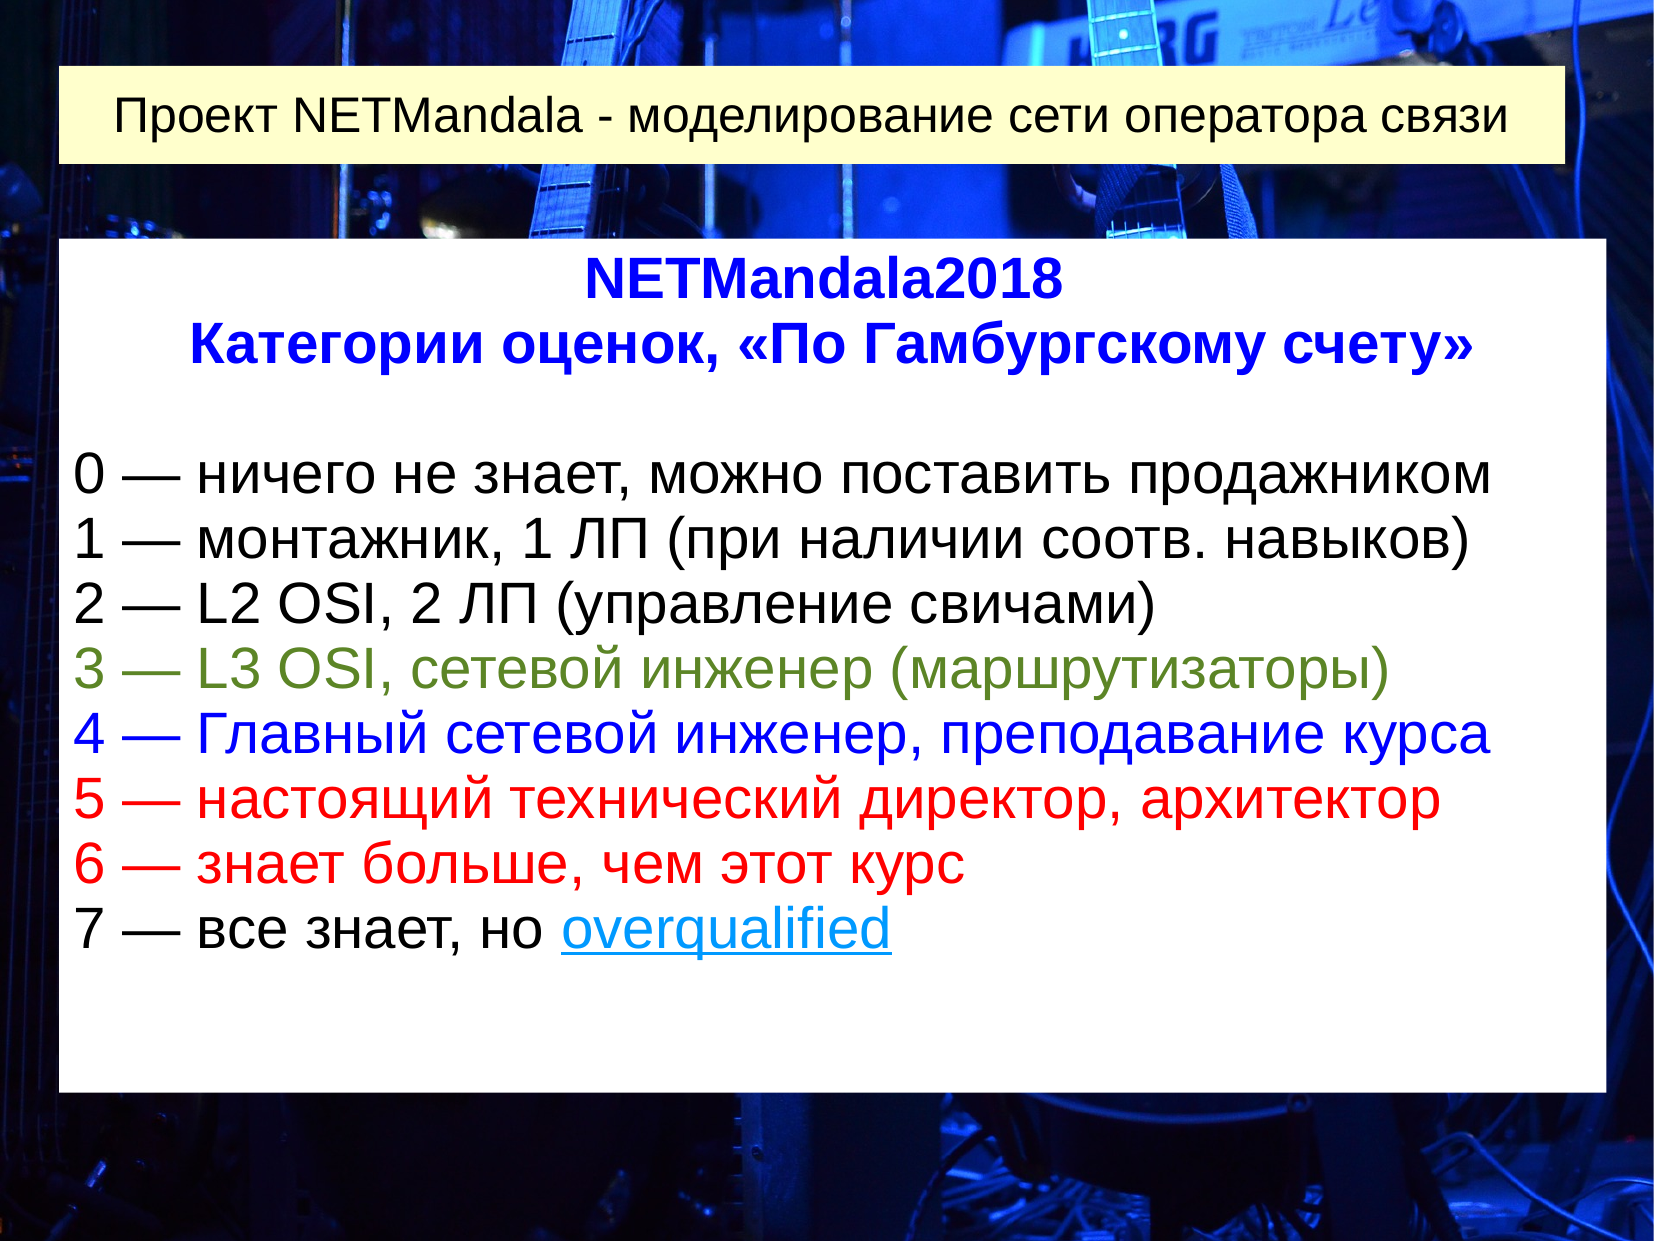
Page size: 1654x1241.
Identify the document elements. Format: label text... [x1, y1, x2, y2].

title Проект NETMandala - моделирование сети оператора связи [59, 65, 1566, 164]
picture [0, 0, 1654, 1241]
text_box NETMandala2018 Категории оценок, «По Гамбургскому счету» 0 — ничего не знает, можно поставить продажником 1 — монтажник, 1 ЛП (при наличии соотв. навыков) 2 — L2 OSI, 2 ЛП (управление свичами) 3 — L3 OSI, сетевой инженер (маршрутизаторы) 4 — Главный сетевой инженер, преподавание курса 5 — настоящий технический директор, архитектор 6 — знает больше, чем этот курс 7 — все знает, но overqualified [59, 238, 1607, 1093]
